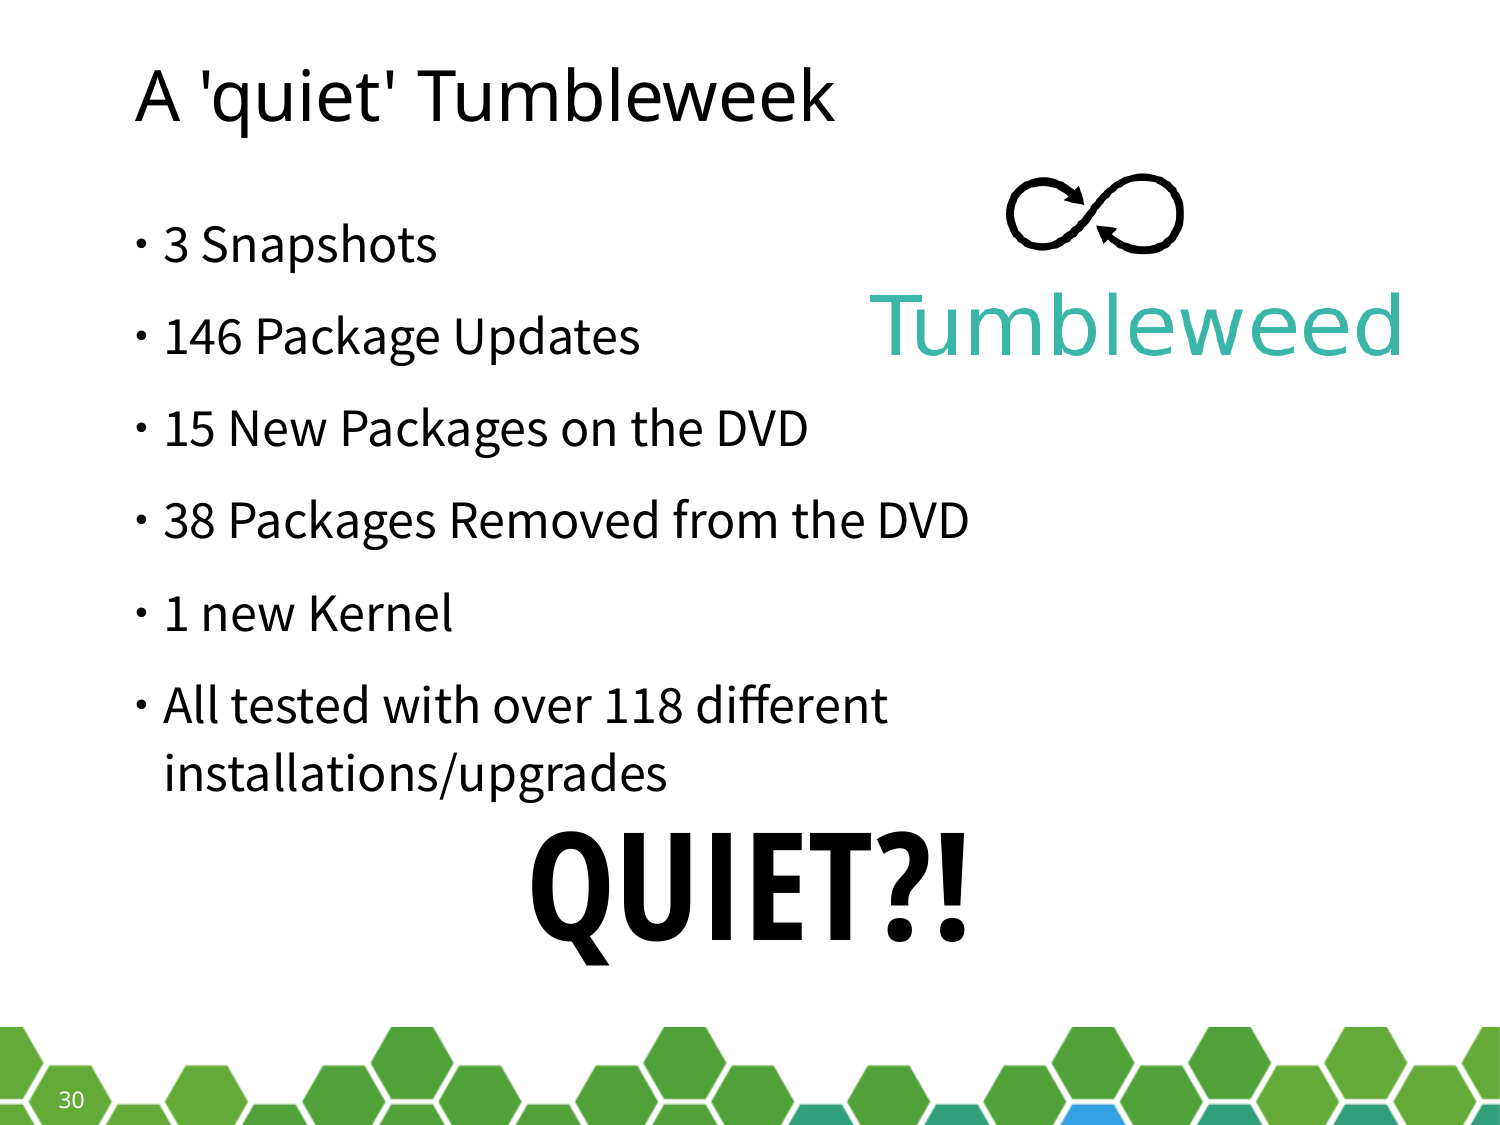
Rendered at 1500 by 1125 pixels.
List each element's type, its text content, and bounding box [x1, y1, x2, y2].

list 3 Snapshots 146 Package Updates 15 New Packages on the DVD 38 Packages Removed from the DVD 1 new Kernel All tested with over 118 different installations/upgrades [135, 208, 1372, 862]
title A 'quiet' Tumbleweek [135, 12, 1372, 175]
picture [838, 143, 1429, 387]
picture [0, 1027, 1500, 1125]
text_box QUIET?! [511, 772, 989, 992]
